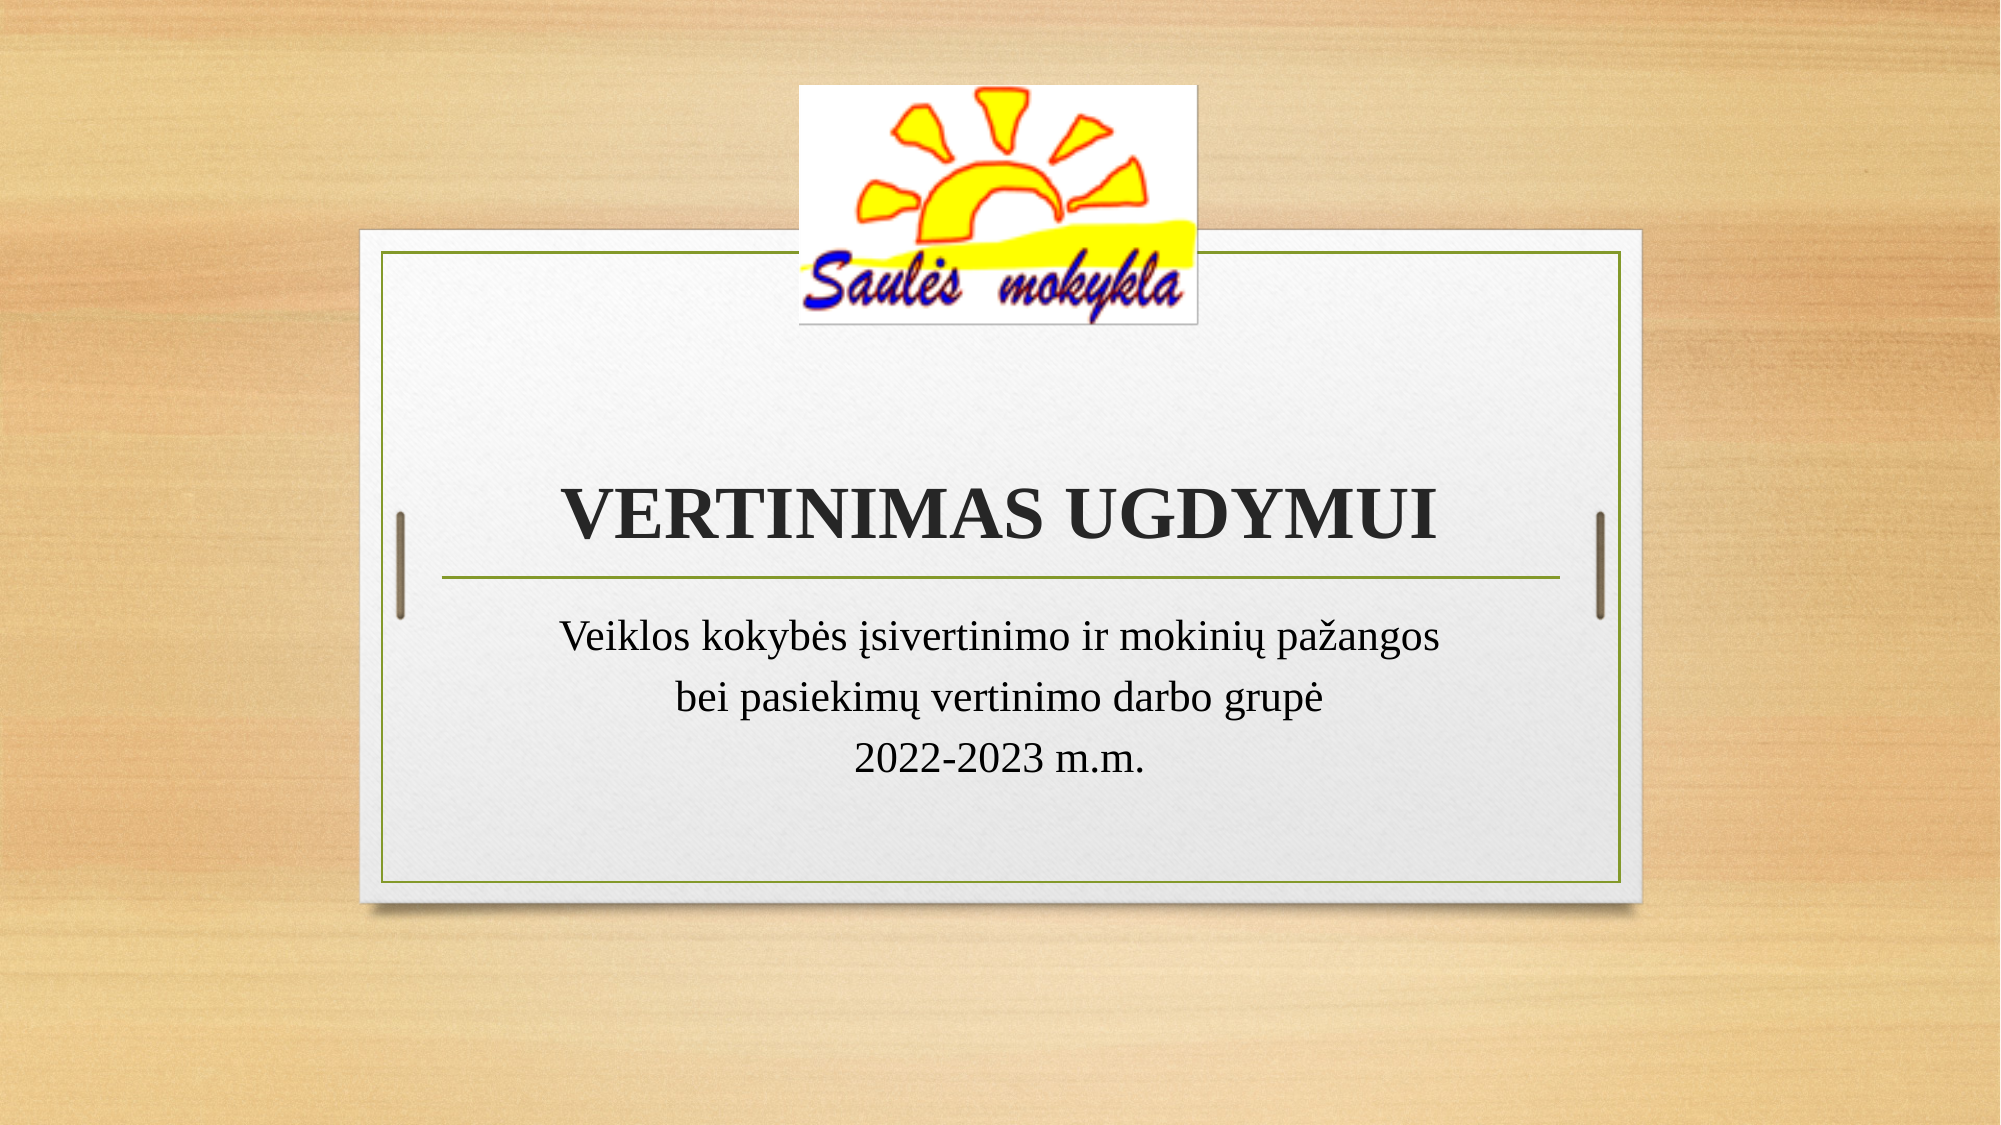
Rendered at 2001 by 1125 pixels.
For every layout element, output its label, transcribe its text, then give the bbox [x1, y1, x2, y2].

subtitle Veiklos kokybės įsivertinimo ir mokinių pažangos bei pasiekimų vertinimo darbo grupė 2022-2023 m.m. [291, 604, 1709, 887]
title VERTINIMAS UGDYMUI [249, 184, 1750, 563]
picture [799, 85, 1201, 328]
